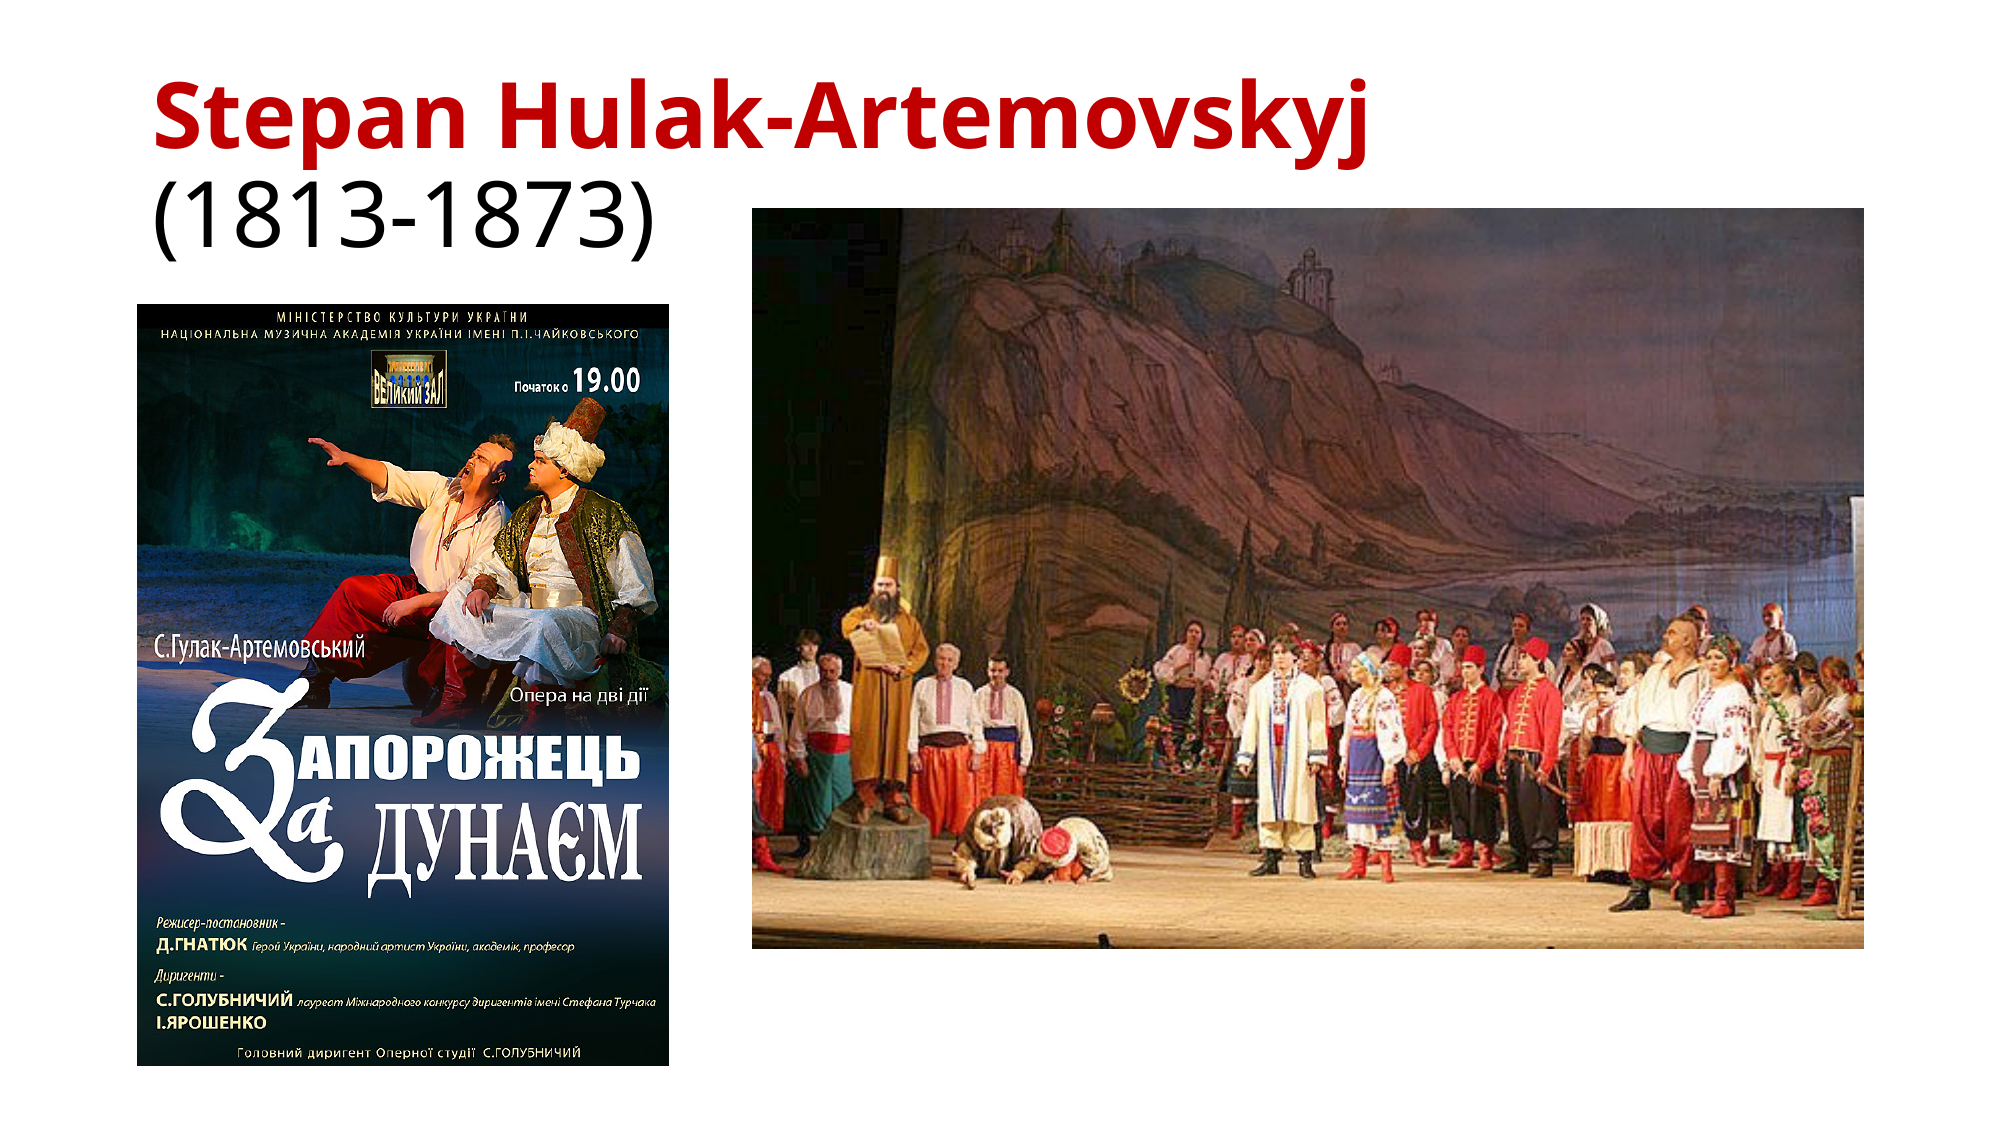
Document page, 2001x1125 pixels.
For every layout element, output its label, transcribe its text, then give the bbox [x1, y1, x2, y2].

picture [137, 304, 669, 1066]
title Stepan Hulak-Artemovskyj (1813-1873) [137, 59, 1863, 278]
picture [752, 208, 1864, 949]
